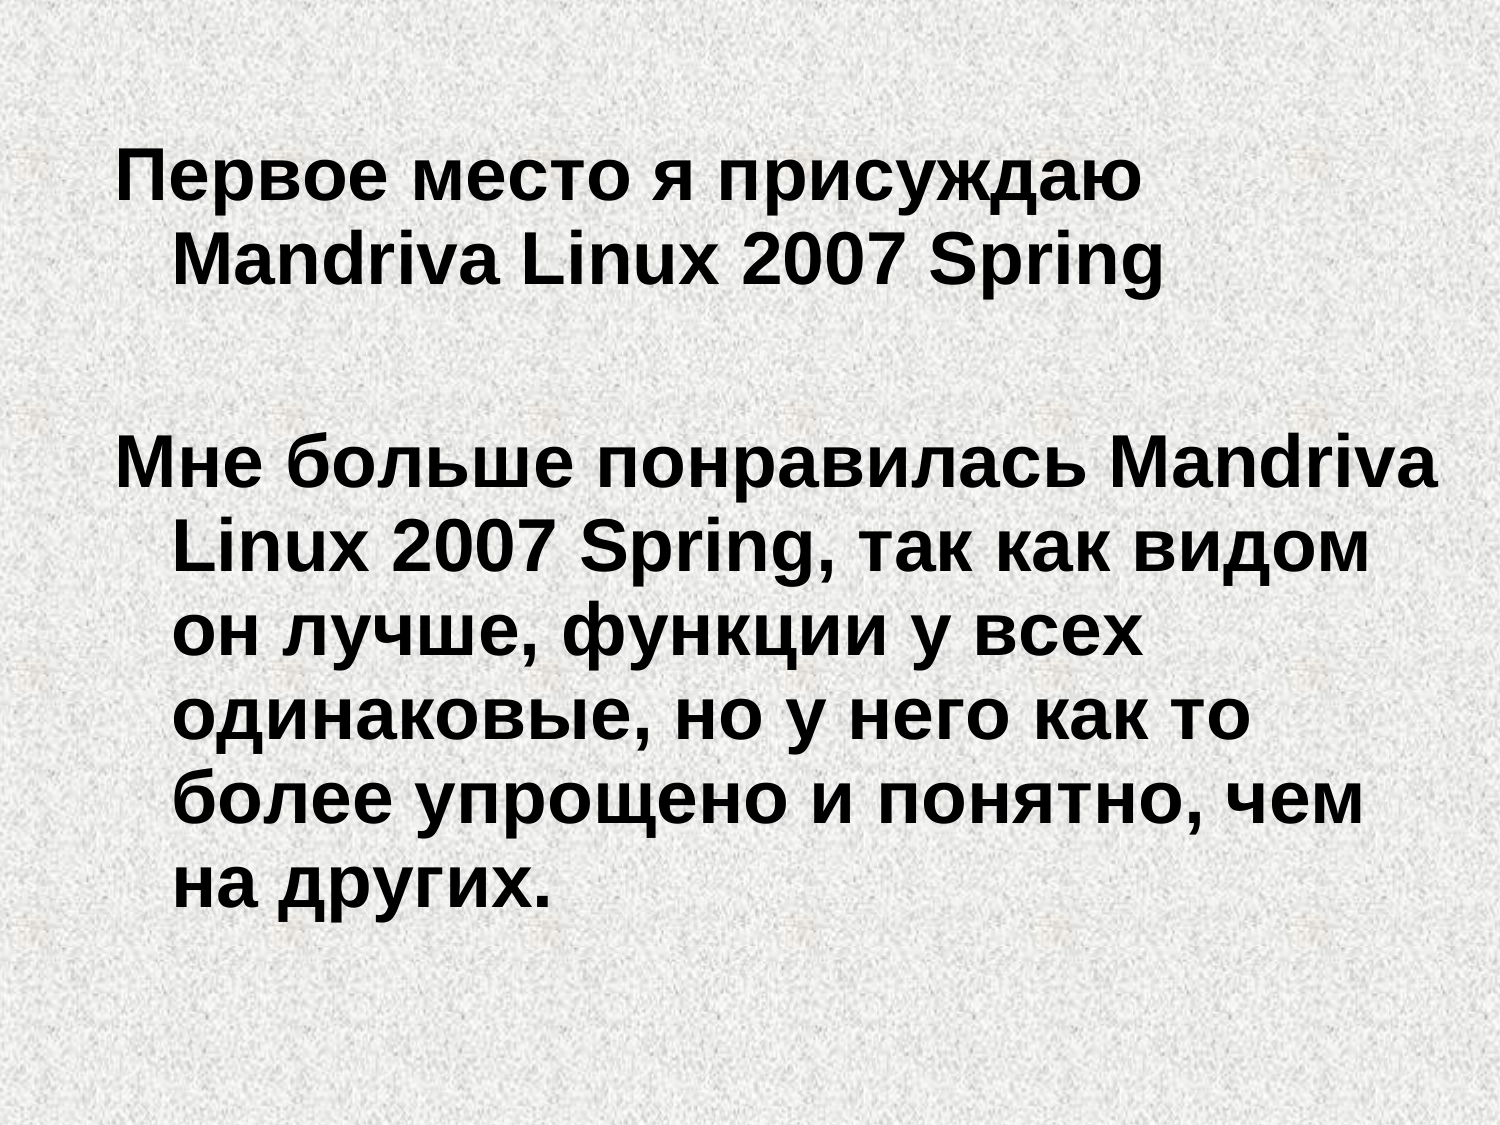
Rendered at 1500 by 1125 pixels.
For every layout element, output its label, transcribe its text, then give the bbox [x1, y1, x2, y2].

list Первое место я присуждаю Mandriva Linux 2007 Spring Мне больше понравилась Mandriva Linux 2007 Spring, так как видом он лучше, функции у всех одинаковые, но у него как то более упрощено и понятно, чем на других. [99, 125, 1463, 1049]
picture [0, 0, 1500, 1125]
